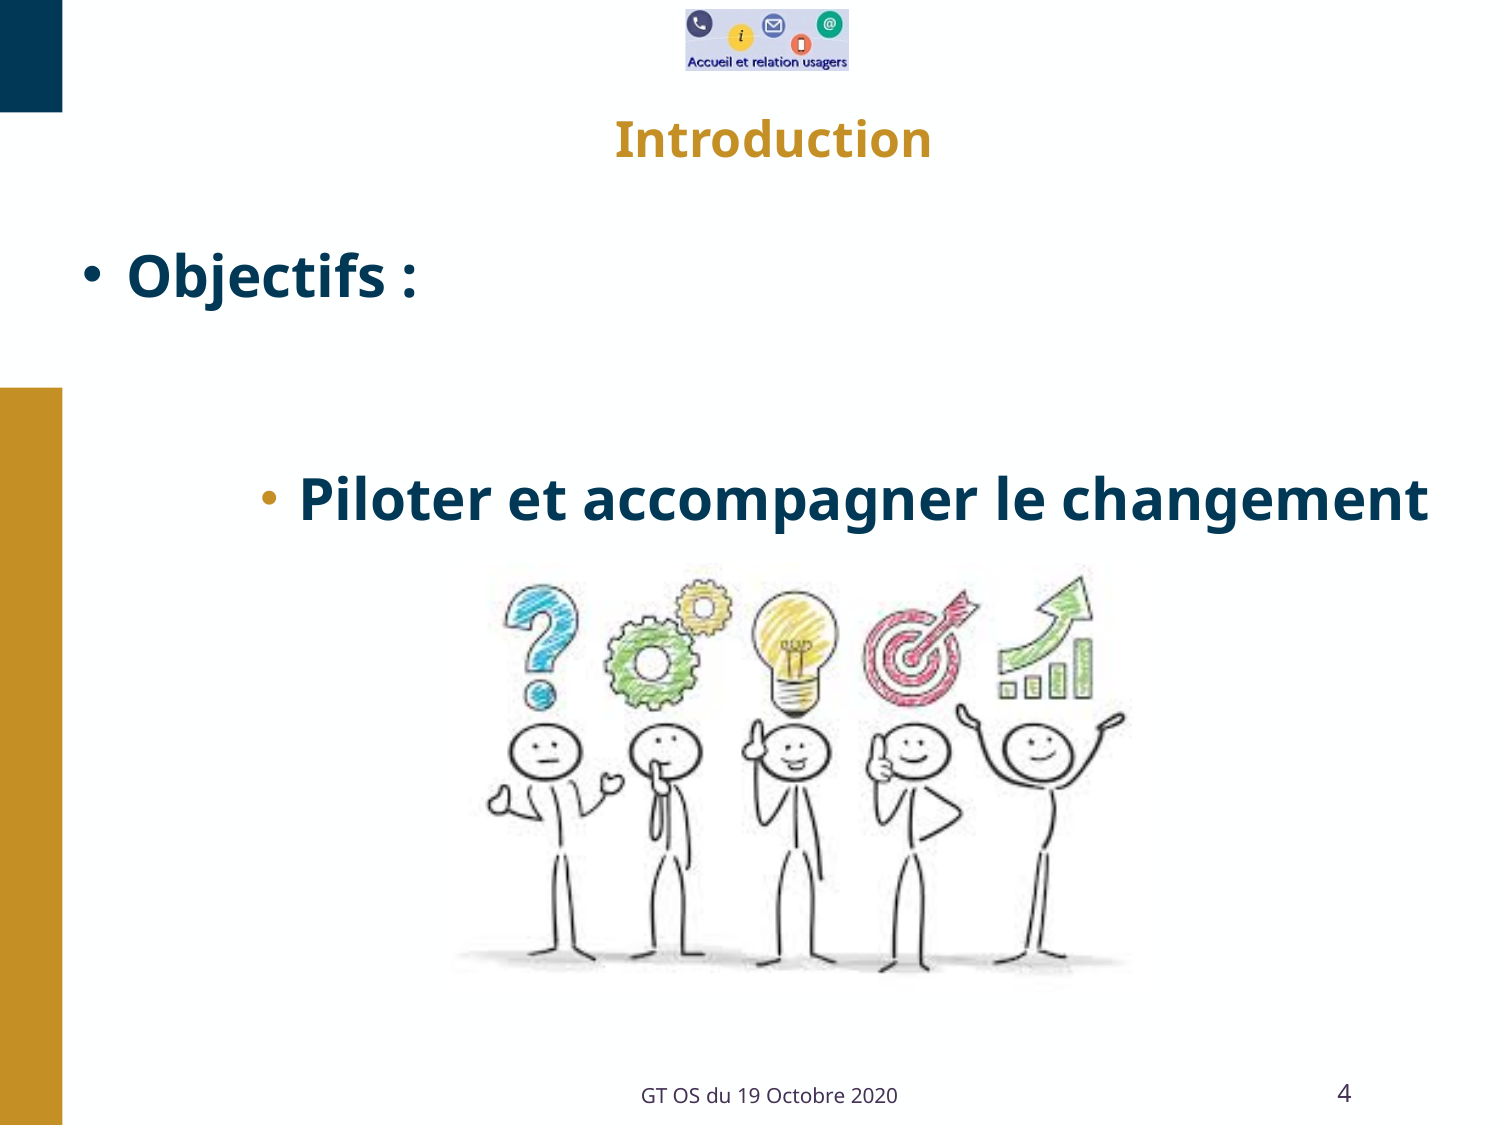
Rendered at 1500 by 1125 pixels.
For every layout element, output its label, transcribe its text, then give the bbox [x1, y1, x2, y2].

list Objectifs : Piloter et accompagner le changement [82, 141, 1453, 910]
picture [450, 563, 1147, 993]
picture [685, 9, 849, 35]
title Introduction [131, 35, 1418, 245]
